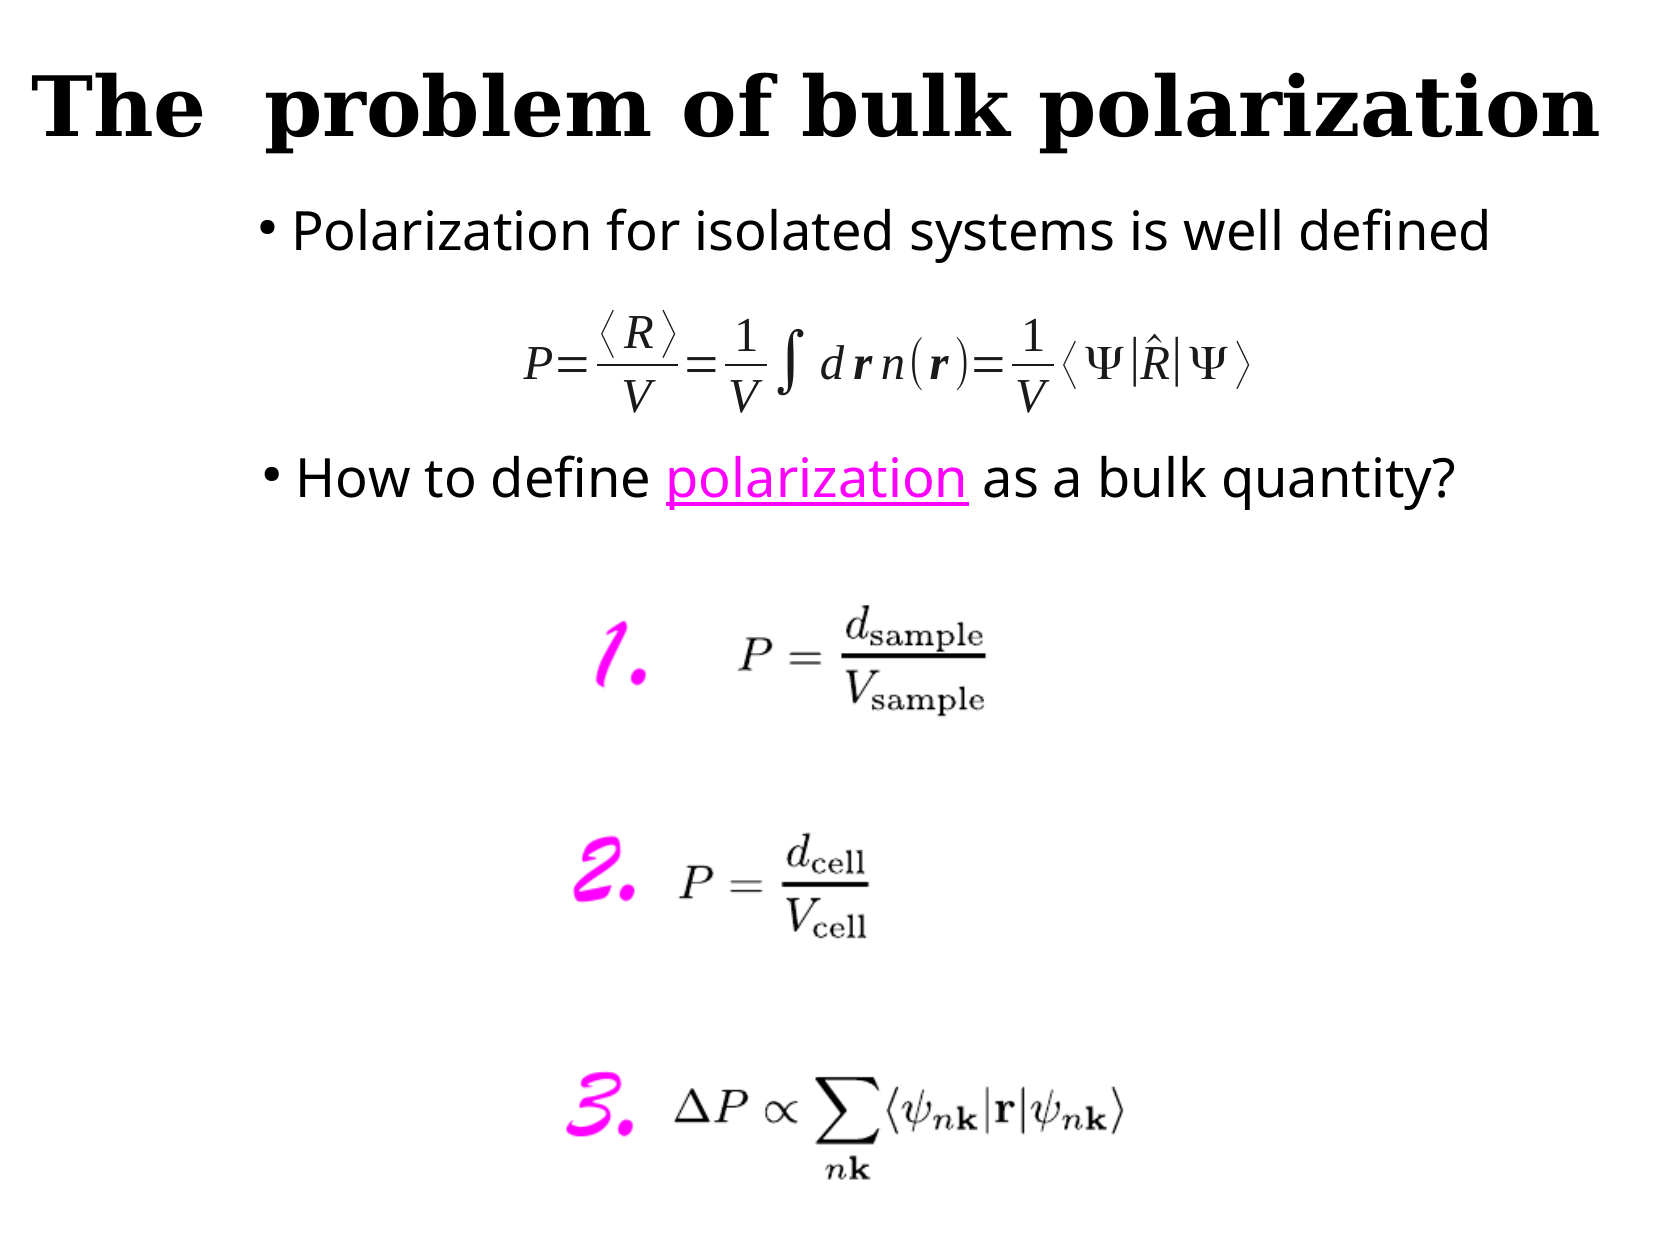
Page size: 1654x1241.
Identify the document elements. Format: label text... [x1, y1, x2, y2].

picture [507, 572, 1170, 1207]
chart [508, 305, 1263, 424]
text_box How to define polarization as a bulk quantity? [247, 436, 1454, 525]
text_box Polarization for isolated systems is well defined [243, 188, 1468, 277]
title The problem of bulk polarization [30, 12, 1604, 203]
